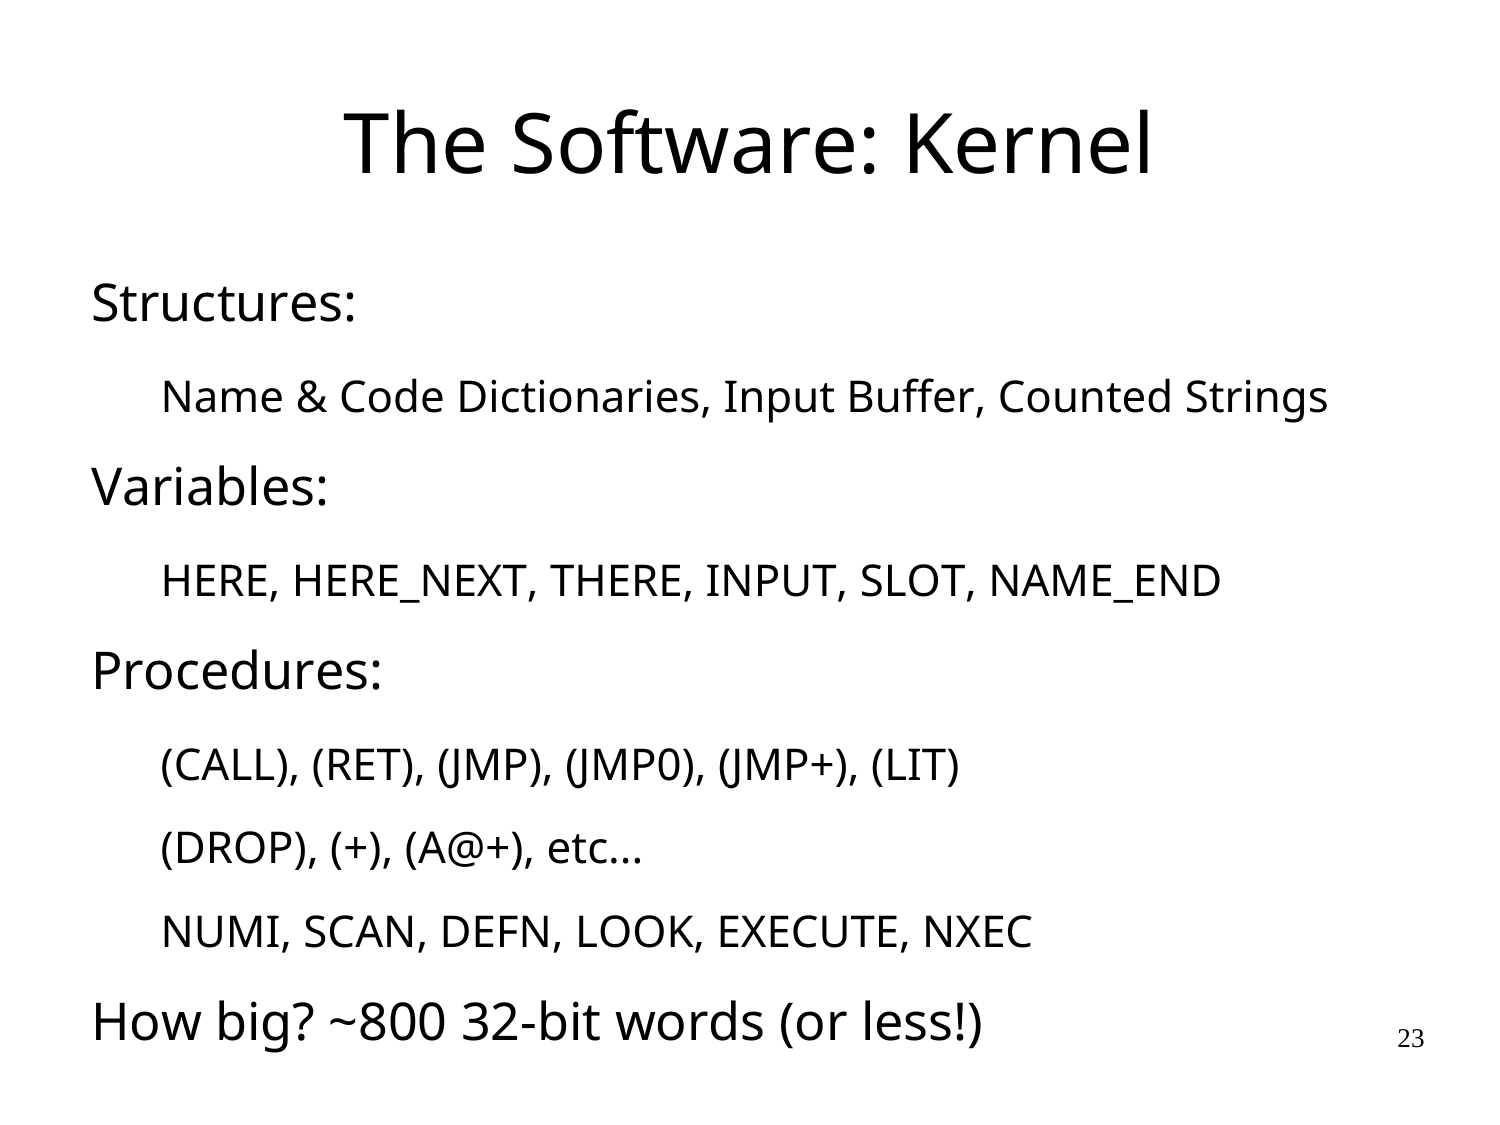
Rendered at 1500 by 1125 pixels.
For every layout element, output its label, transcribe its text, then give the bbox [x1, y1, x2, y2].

title The Software: Kernel [75, 86, 1426, 191]
list Structures: Name & Code Dictionaries, Input Buffer, Counted Strings Variables: HERE, HERE_NEXT, THERE, INPUT, SLOT, NAME_END Procedures: (CALL), (RET), (JMP), (JMP0), (JMP+), (LIT) (DROP), (+), (A@+), etc... NUMI, SCAN, DEFN, LOOK, EXECUTE, NXEC How big? ~800 32-bit words (or less!) [75, 263, 1426, 1040]
